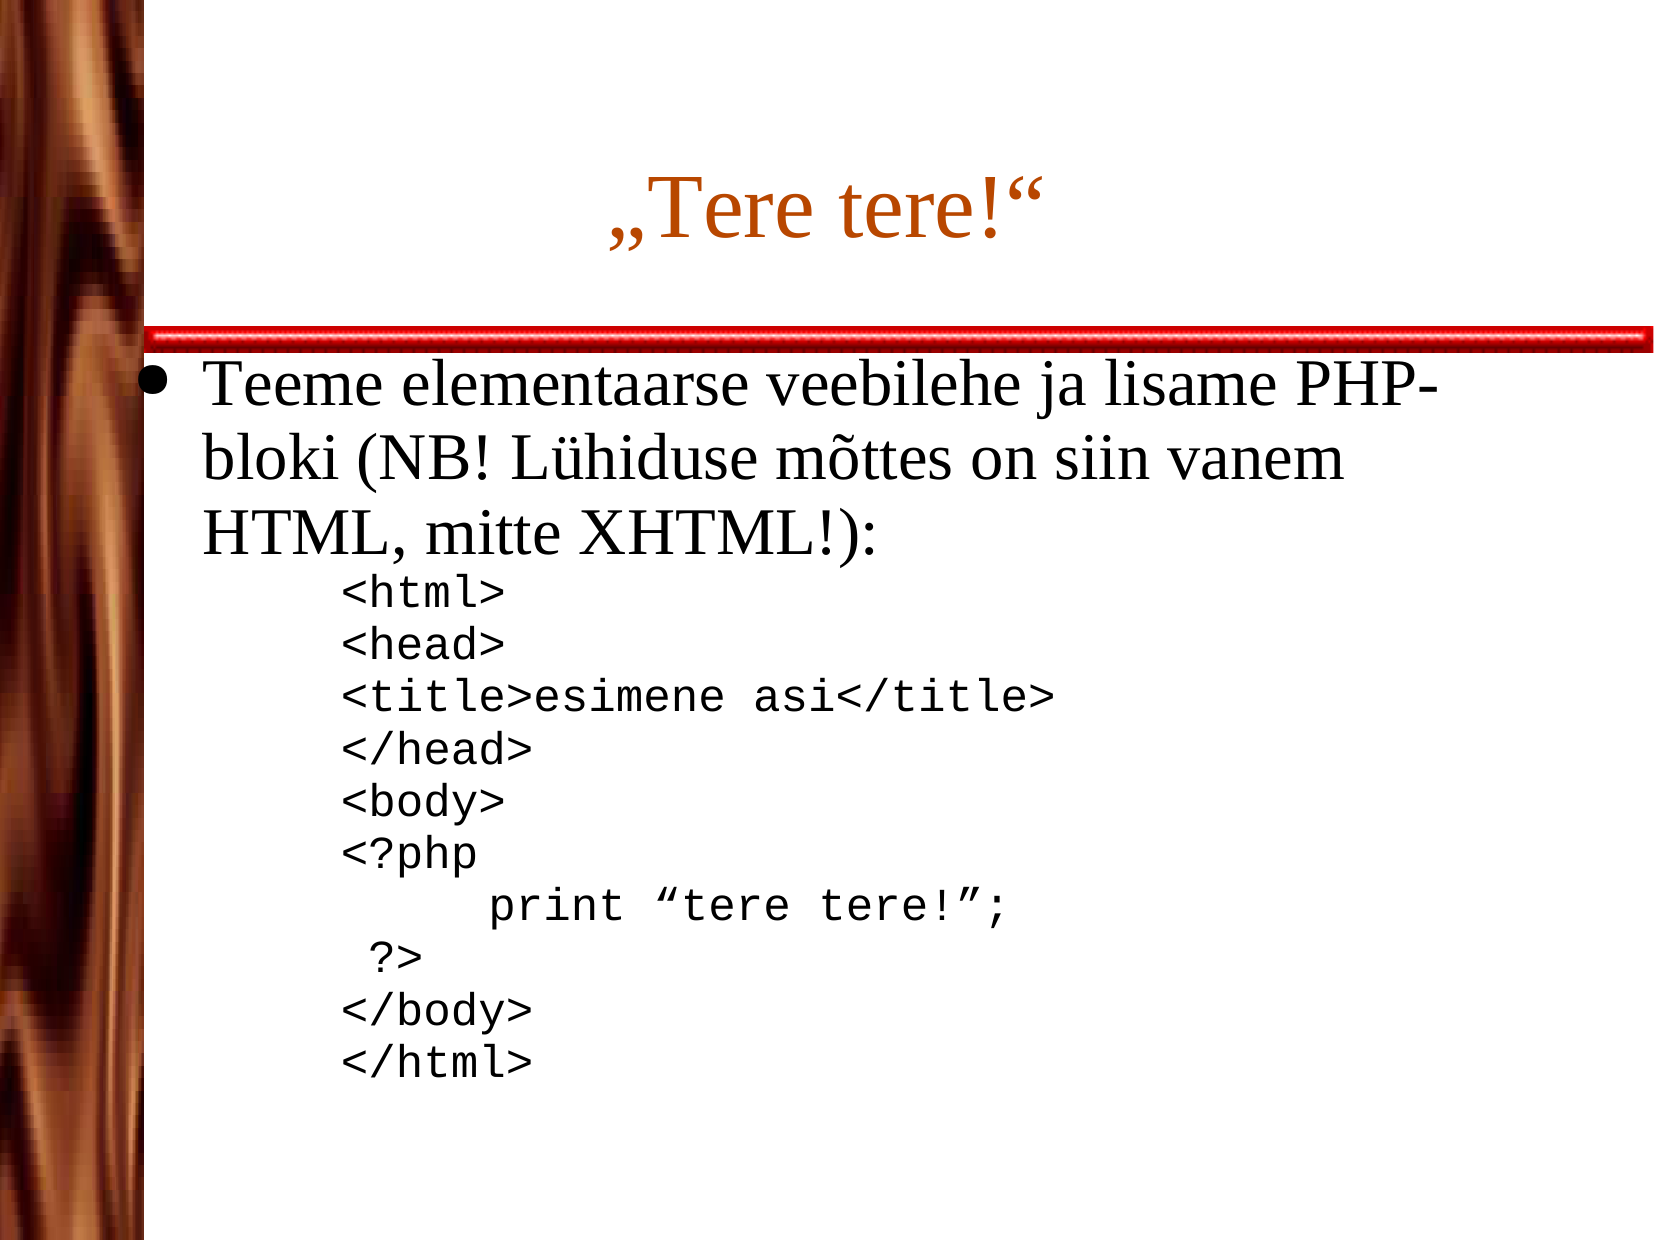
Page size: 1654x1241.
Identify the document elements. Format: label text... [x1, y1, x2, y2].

picture [0, 0, 1654, 1240]
title „Tere tere!“ [121, 100, 1533, 312]
list Teeme elementaarse veebilehe ja lisame PHP-bloki (NB! Lühiduse mõttes on siin vanem HTML, mitte XHTML!): <html> <head> <title>esimene asi</title> </head> <body> <?php print “tere tere!”; ?> </body> </html> [121, 344, 1533, 1146]
